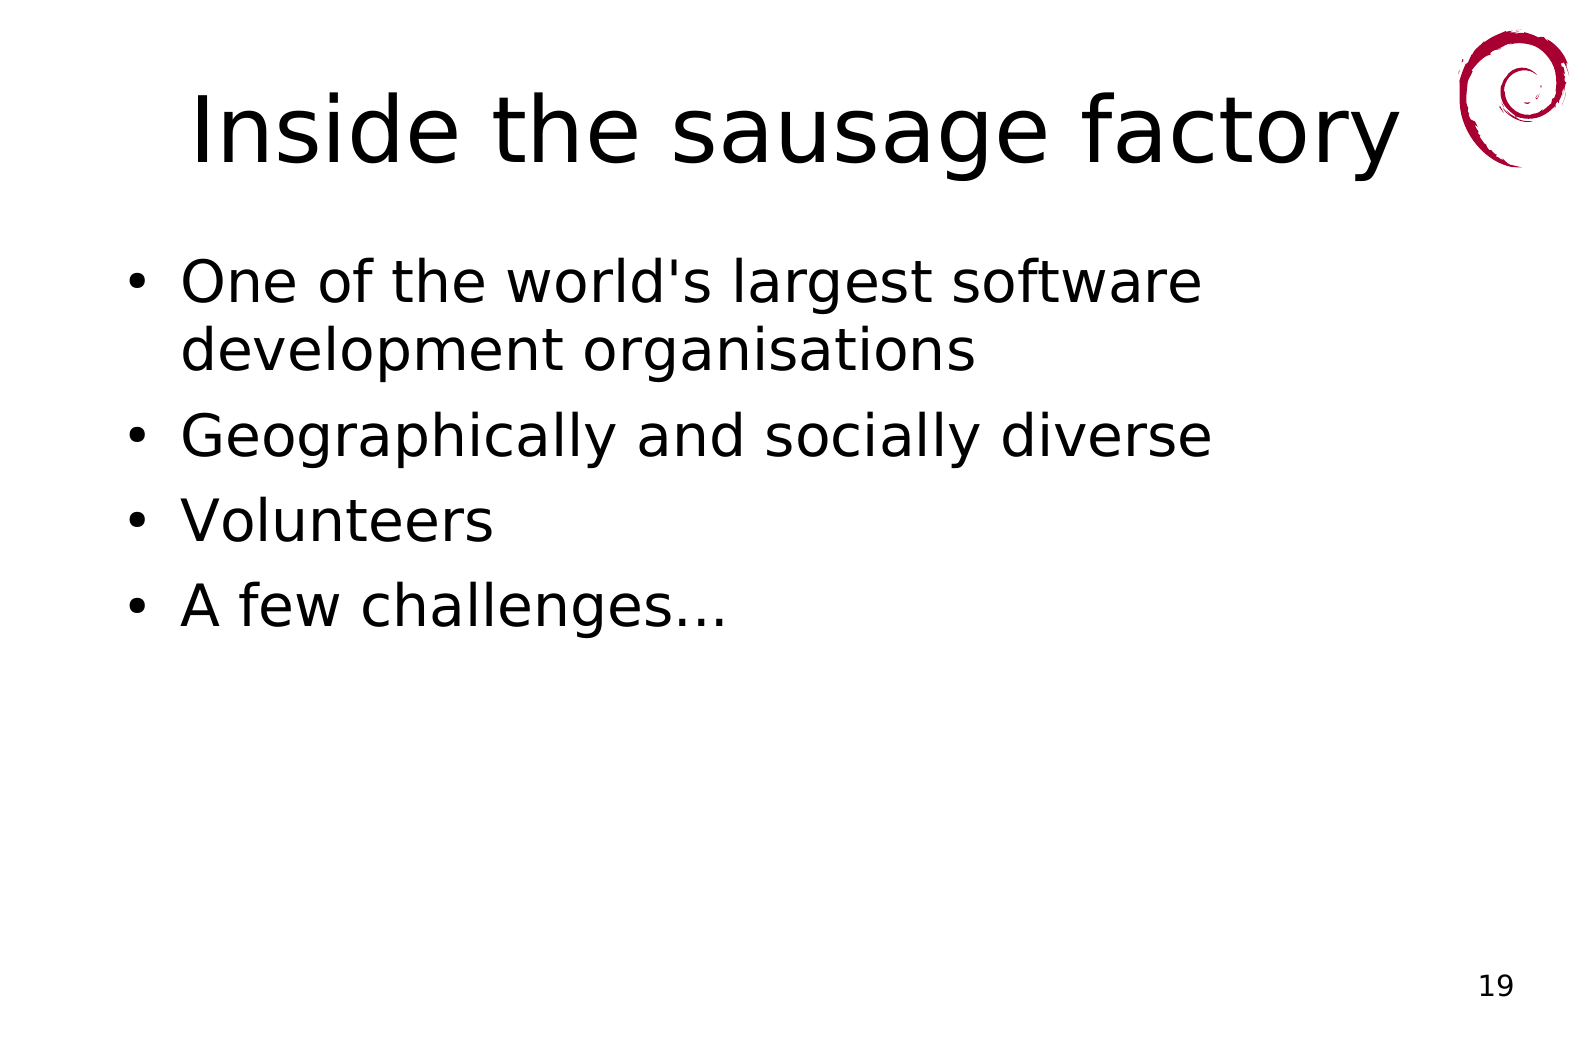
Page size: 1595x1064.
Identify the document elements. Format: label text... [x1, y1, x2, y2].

list One of the world's largest software development organisations Geographically and socially diverse Volunteers A few challenges... [79, 248, 1515, 677]
title Inside the sausage factory [79, 42, 1515, 220]
